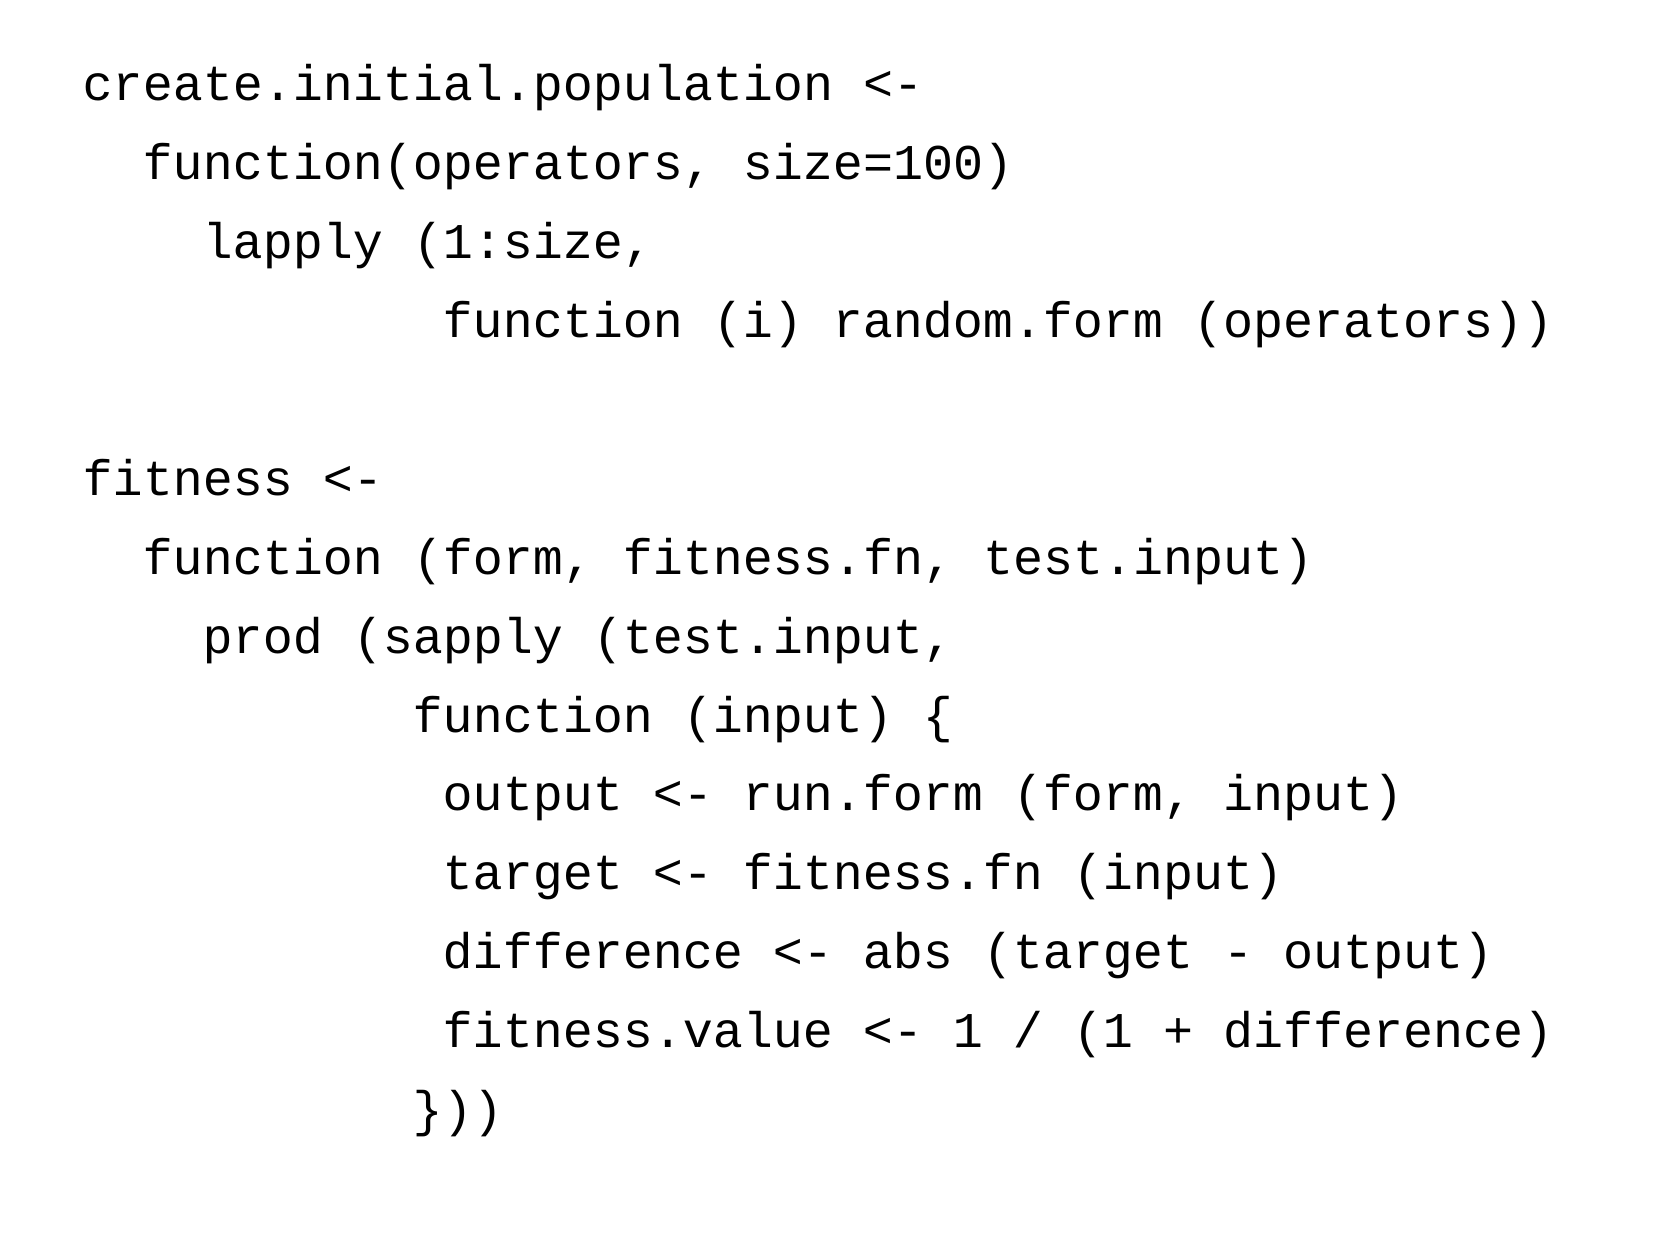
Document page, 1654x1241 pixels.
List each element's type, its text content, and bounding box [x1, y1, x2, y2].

list create.initial.population <- function(operators, size=100) lapply (1:size, function (i) random.form (operators)) fitness <- function (form, fitness.fn, test.input) prod (sapply (test.input, function (input) { output <- run.form (form, input) target <- fitness.fn (input) difference <- abs (target - output) fitness.value <- 1 / (1 + difference) })) [82, 59, 1571, 1217]
